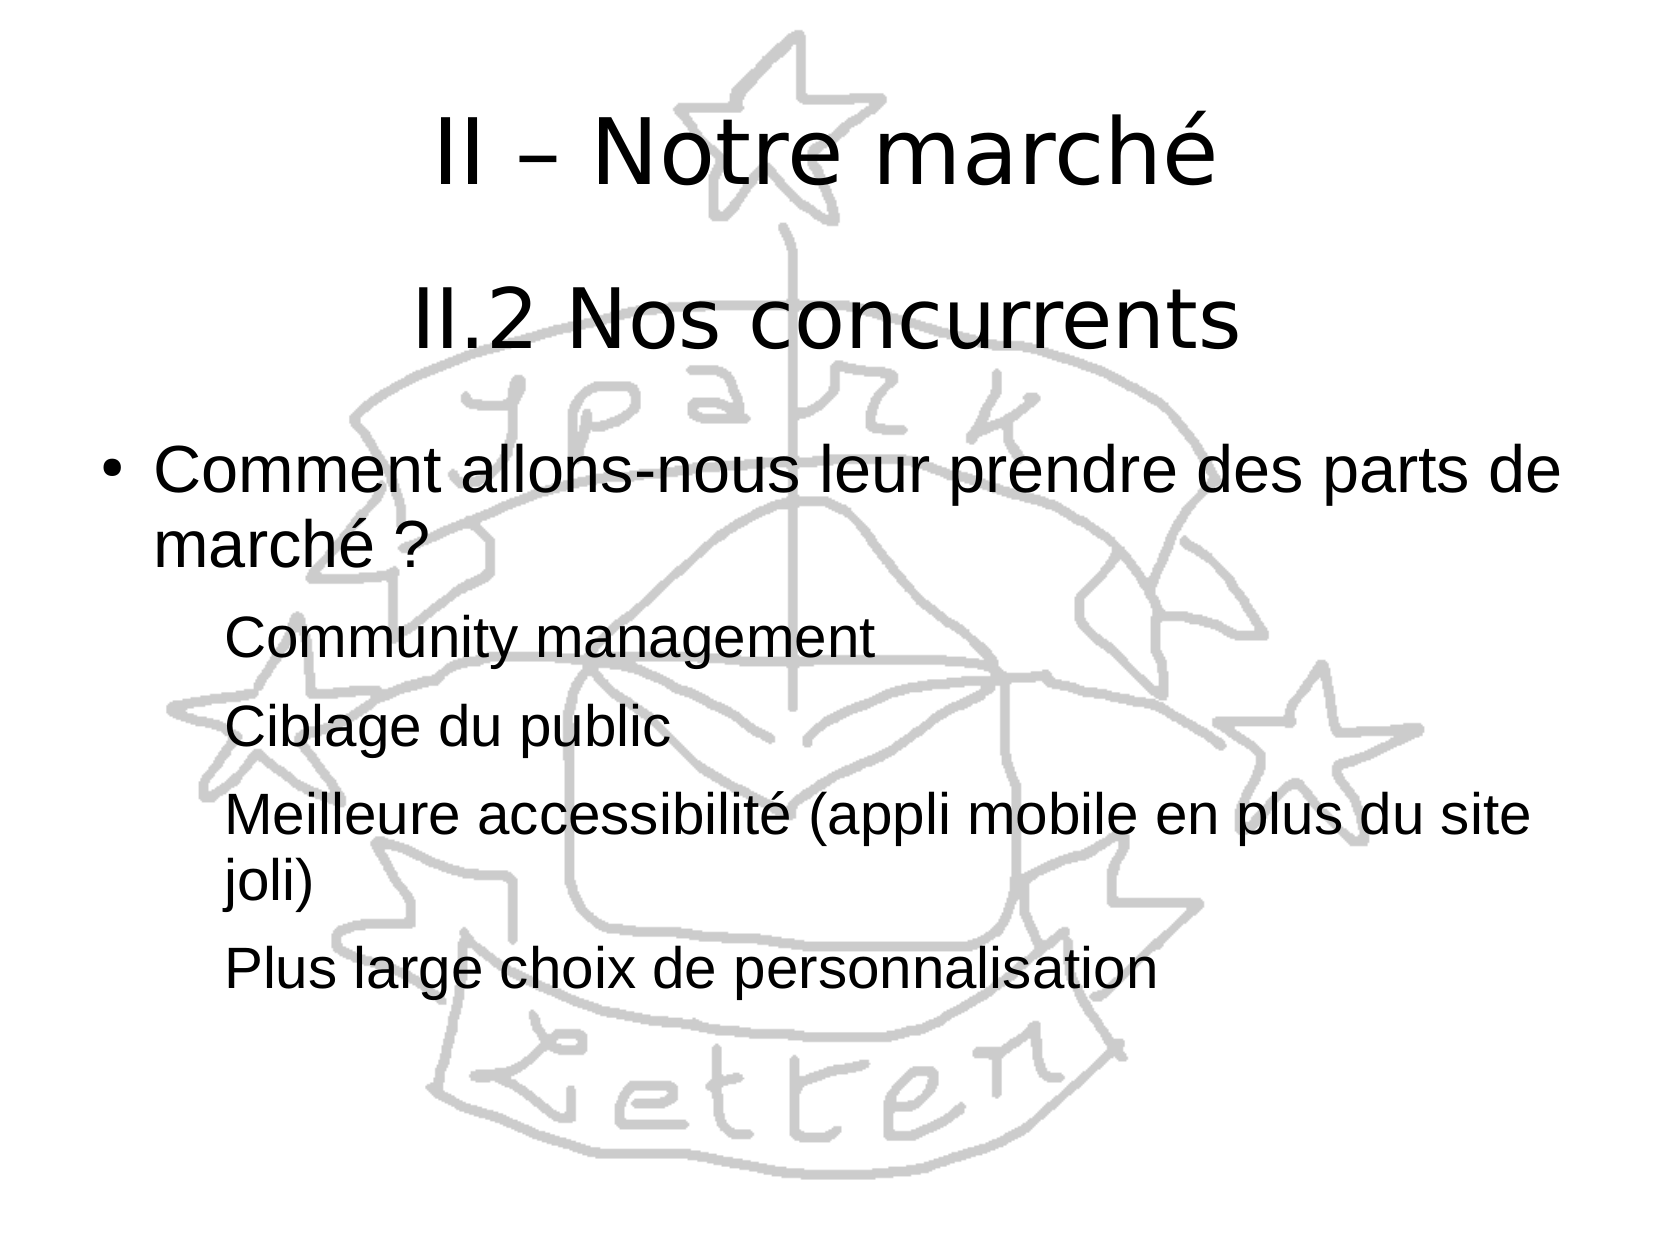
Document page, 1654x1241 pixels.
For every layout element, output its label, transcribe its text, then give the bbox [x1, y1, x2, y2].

text_box II.2 Nos concurrents [0, 263, 1654, 361]
list Comment allons-nous leur prendre des parts de marché ? Community management Ciblage du public Meilleure accessibilité (appli mobile en plus du site joli) Plus large choix de personnalisation [82, 431, 1571, 1152]
picture [29, 11, 1648, 263]
title II – Notre marché [82, 49, 1571, 257]
picture [29, 361, 1648, 1241]
